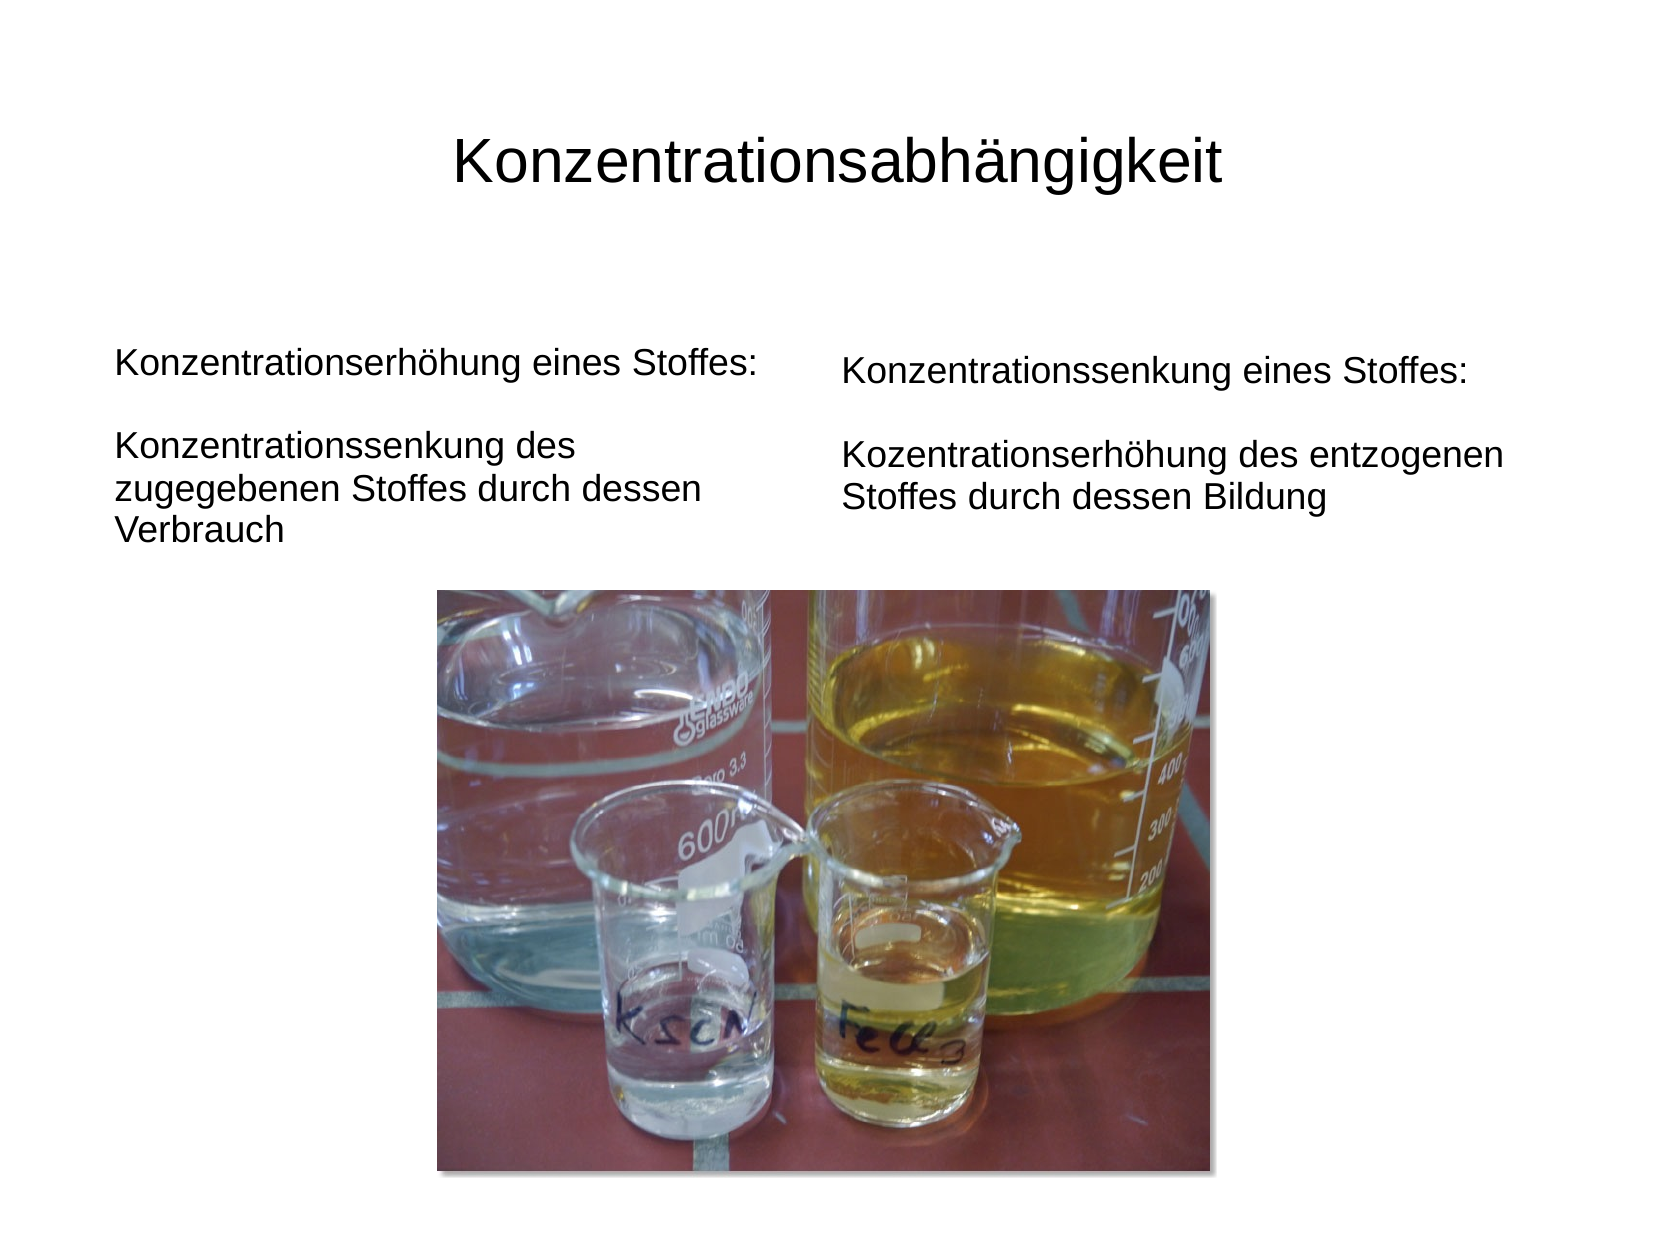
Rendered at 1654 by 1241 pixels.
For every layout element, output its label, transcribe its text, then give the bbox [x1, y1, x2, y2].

text_box Konzentrationserhöhung eines Stoffes: Konzentrationssenkung des zugegebenen Stoffes durch dessen Verbrauch [99, 333, 820, 559]
picture [437, 590, 1217, 1179]
text_box Konzentrationssenkung eines Stoffes: Kozentrationserhöhung des entzogenen Stoffes durch dessen Bildung [826, 342, 1548, 567]
text_box Konzentrationsabhängigkeit [129, 118, 1548, 227]
